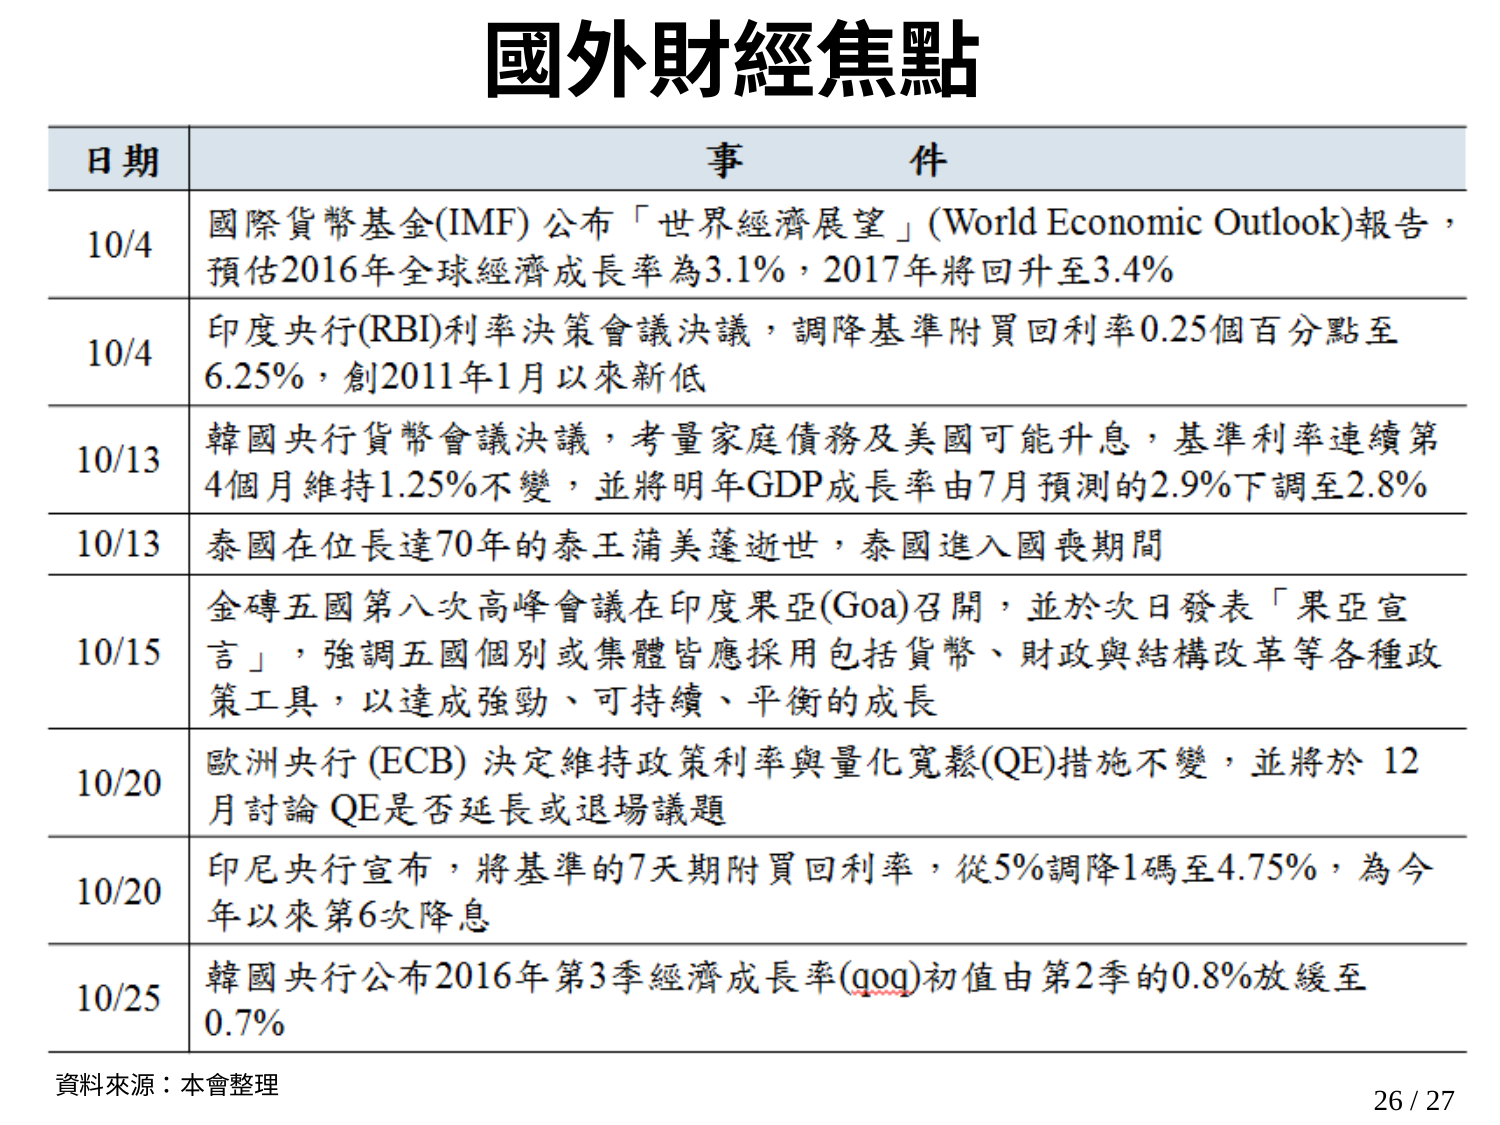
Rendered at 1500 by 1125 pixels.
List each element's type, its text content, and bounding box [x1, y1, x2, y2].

text_box 資料來源：本會整理 [40, 1062, 296, 1107]
picture [40, 118, 1471, 1062]
text_box 國外財經焦點 [0, 0, 1483, 114]
